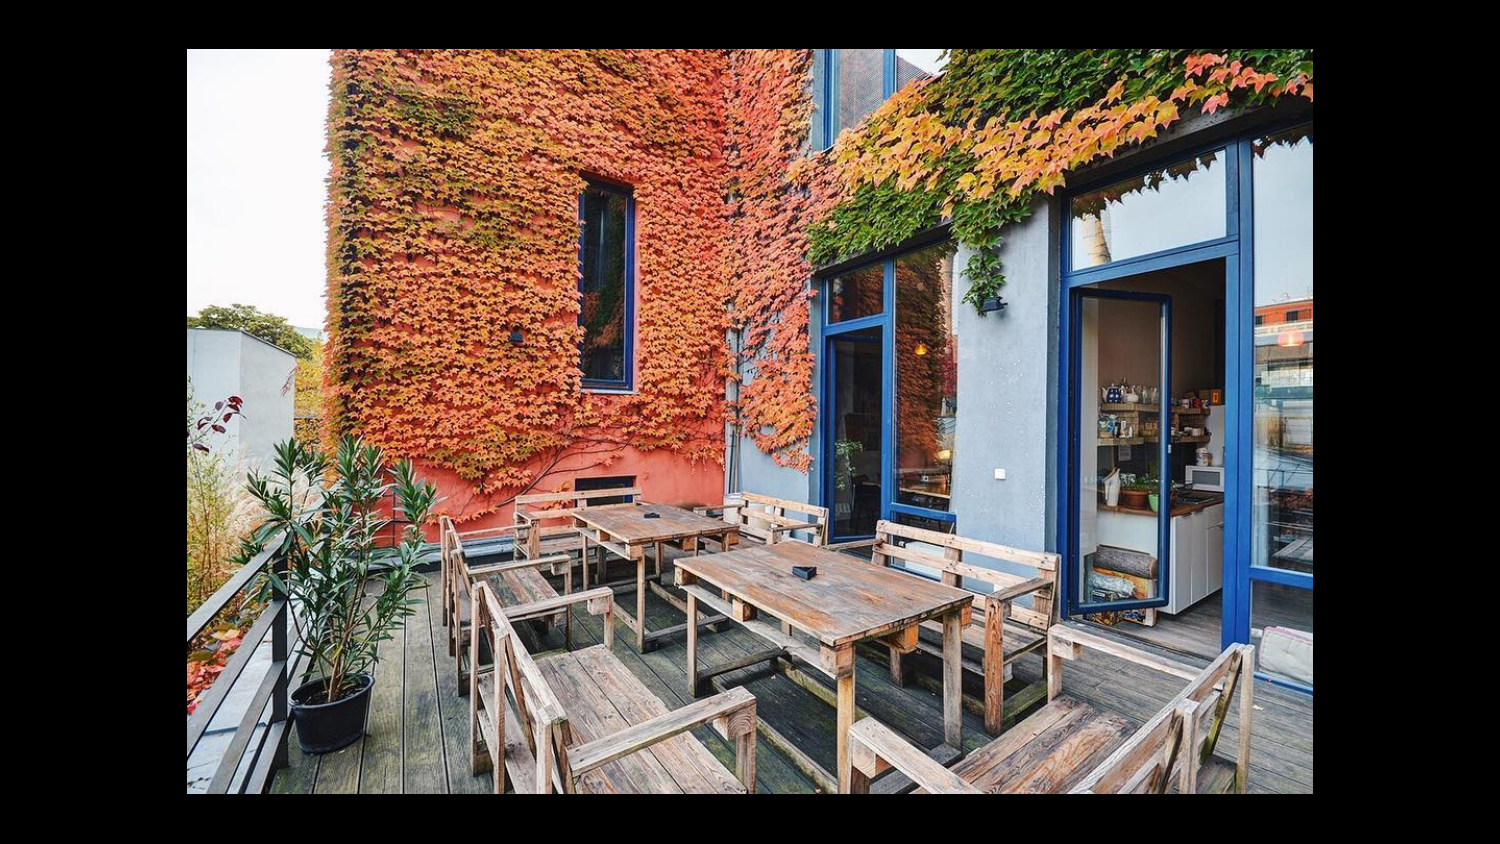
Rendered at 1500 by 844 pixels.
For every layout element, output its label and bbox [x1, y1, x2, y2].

picture [187, 49, 1313, 794]
